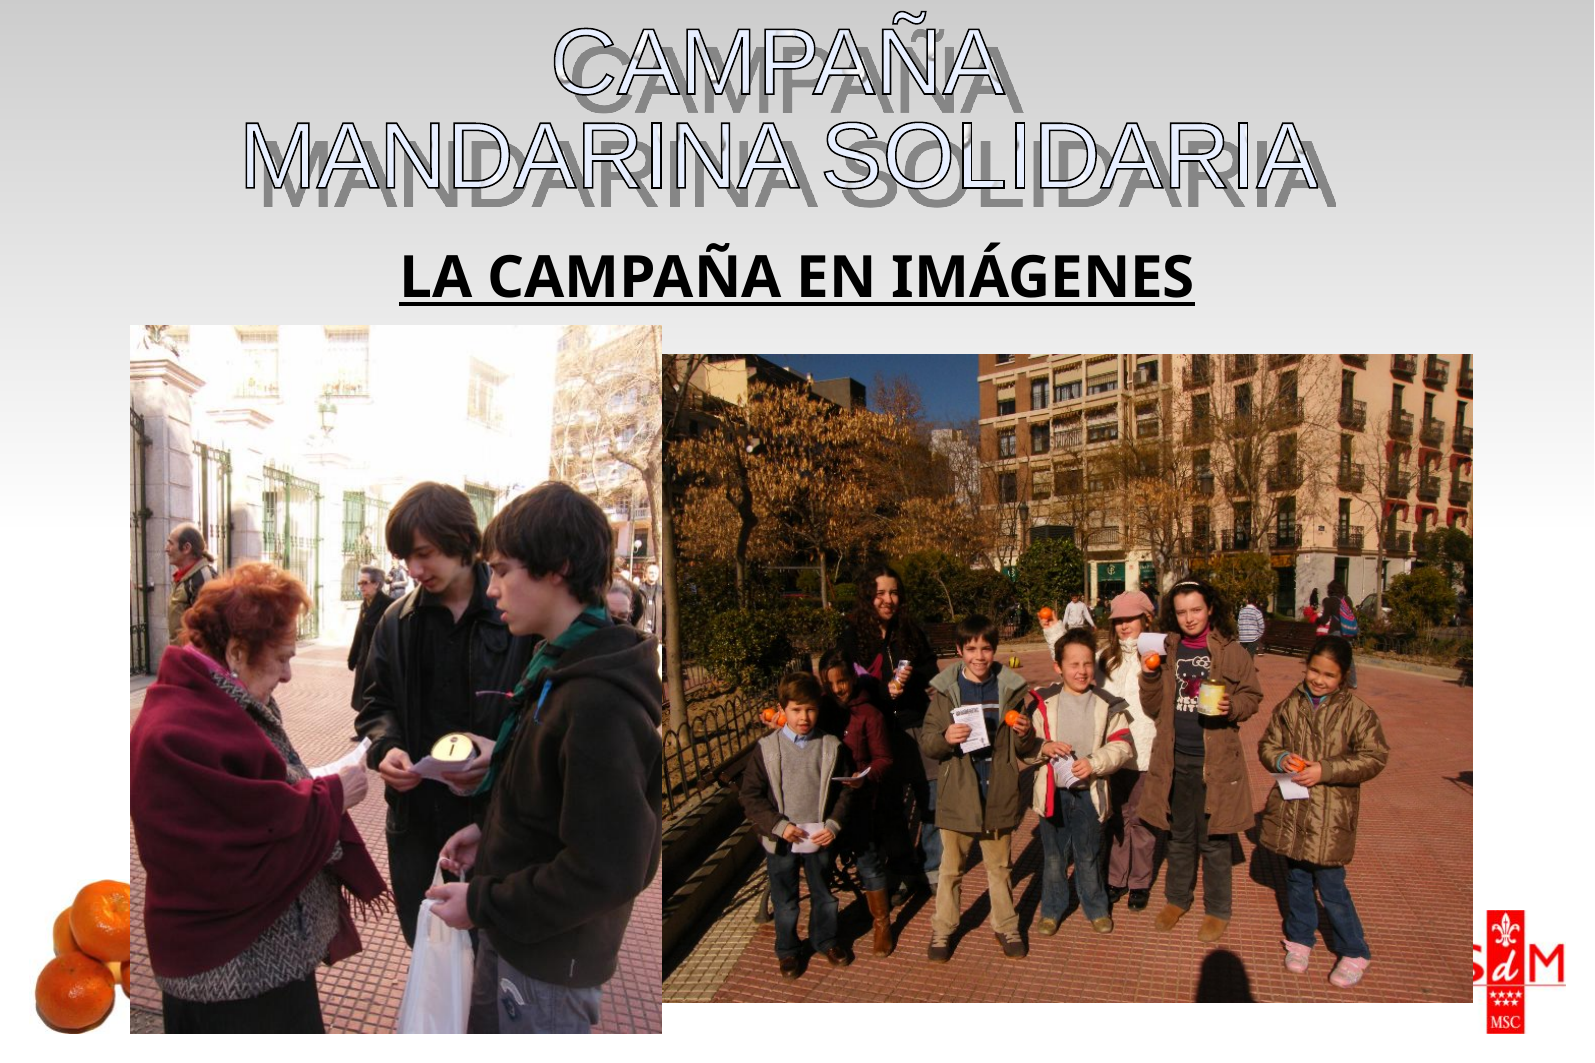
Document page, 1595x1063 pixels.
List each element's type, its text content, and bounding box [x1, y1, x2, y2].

text_box CAMPAÑA MANDARINA SOLIDARIA [386, 123, 439, 188]
text_box CAMPAÑA MANDARINA SOLIDARIA [617, 29, 680, 95]
text_box CAMPAÑA MANDARINA SOLIDARIA [687, 29, 750, 95]
text_box CAMPAÑA MANDARINA SOLIDARIA [942, 29, 1005, 95]
text_box CAMPAÑA MANDARINA SOLIDARIA [962, 123, 1005, 188]
text_box CAMPAÑA MANDARINA SOLIDARIA [316, 123, 379, 188]
text_box CAMPAÑA MANDARINA SOLIDARIA [246, 123, 309, 188]
text_box CAMPAÑA MANDARINA SOLIDARIA [454, 123, 510, 188]
text_box CAMPAÑA MANDARINA SOLIDARIA [554, 28, 614, 95]
text_box CAMPAÑA MANDARINA SOLIDARIA [677, 123, 730, 188]
text_box CAMPAÑA MANDARINA SOLIDARIA [1100, 123, 1163, 188]
text_box CAMPAÑA MANDARINA SOLIDARIA [824, 122, 879, 189]
text_box CAMPAÑA MANDARINA SOLIDARIA [583, 123, 640, 188]
text_box CAMPAÑA MANDARINA SOLIDARIA [652, 123, 661, 188]
text_box CAMPAÑA MANDARINA SOLIDARIA [1170, 123, 1227, 188]
text_box CAMPAÑA MANDARINA SOLIDARIA [737, 123, 800, 188]
text_box CAMPAÑA MANDARINA SOLIDARIA [886, 122, 951, 189]
text_box CAMPAÑA MANDARINA SOLIDARIA [765, 29, 815, 95]
text_box CAMPAÑA MANDARINA SOLIDARIA [1015, 123, 1025, 188]
text_box CAMPAÑA MANDARINA SOLIDARIA [882, 29, 935, 95]
text_box CAMPAÑA MANDARINA SOLIDARIA [1239, 123, 1248, 188]
text_box CAMPAÑA MANDARINA SOLIDARIA [514, 123, 576, 188]
text_box CAMPAÑA MANDARINA SOLIDARIA [1256, 123, 1318, 188]
text_box LA CAMPAÑA EN IMÁGENES [177, 230, 1418, 316]
text_box CAMPAÑA MANDARINA SOLIDARIA [1040, 123, 1097, 188]
text_box CAMPAÑA MANDARINA SOLIDARIA [812, 29, 875, 95]
picture [29, 325, 1566, 1034]
